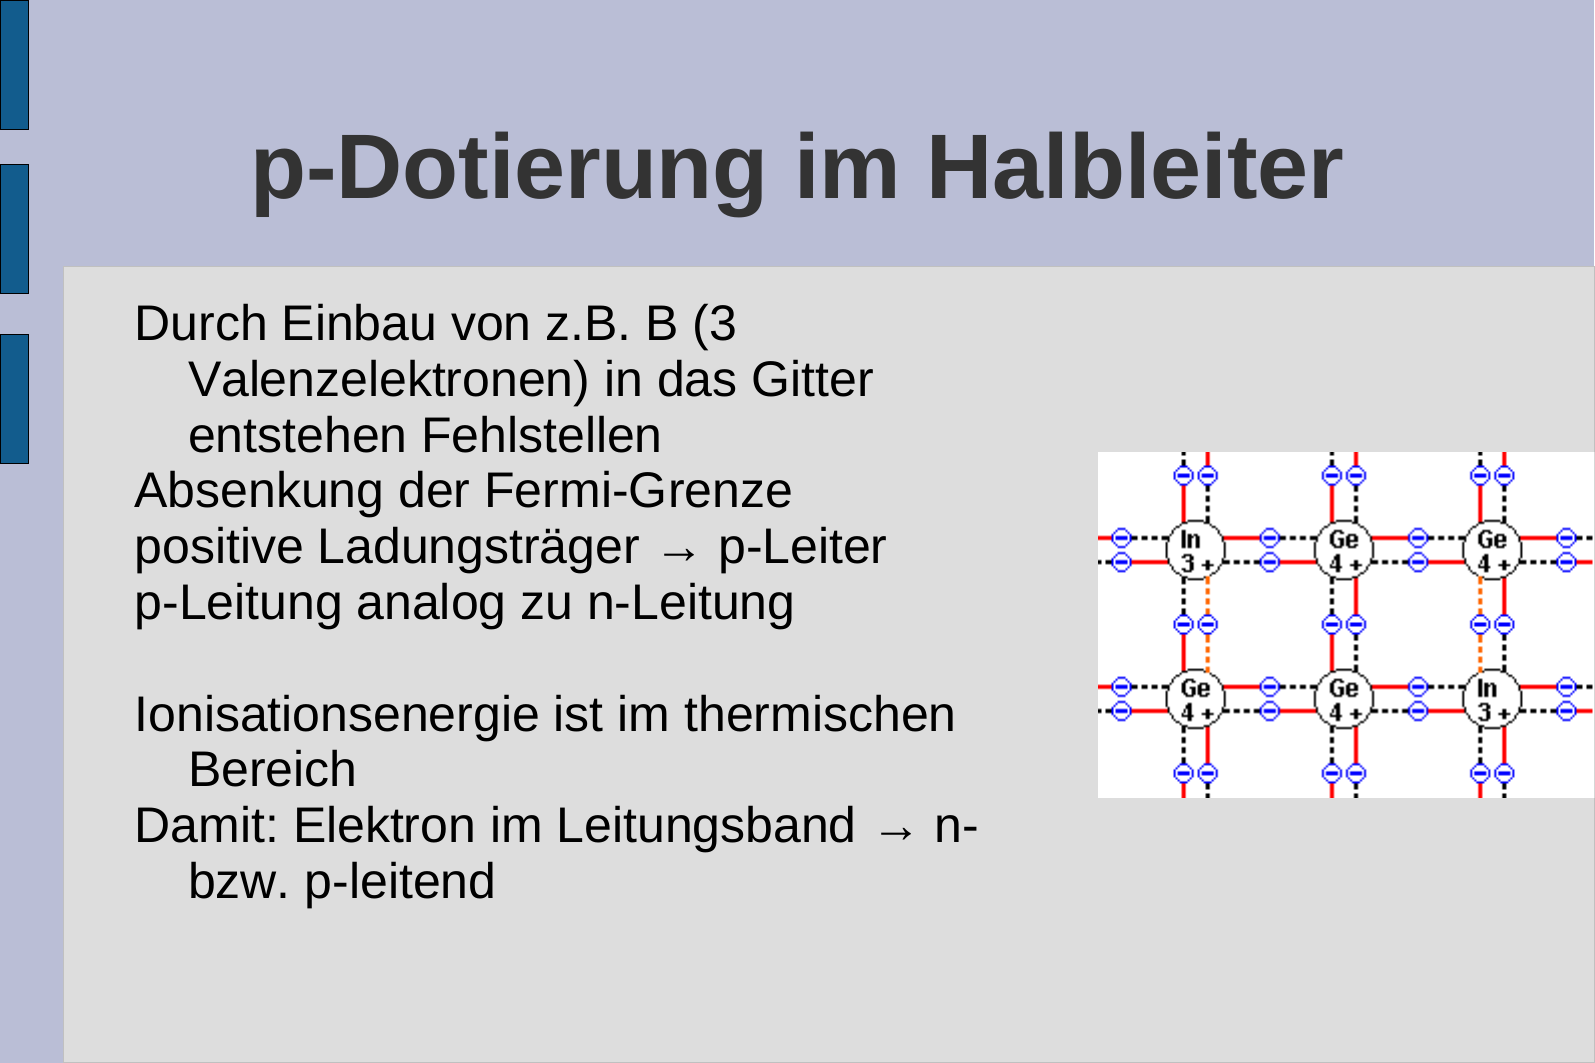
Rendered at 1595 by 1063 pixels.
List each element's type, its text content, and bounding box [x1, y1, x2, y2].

picture [1098, 452, 1595, 798]
list Durch Einbau von z.B. B (3 Valenzelektronen) in das Gitter entstehen Fehlstellen Absenkung der Fermi-Grenze positive Ladungsträger → p-Leiter p-Leitung analog zu n-Leitung Ionisationsenergie ist im thermischen Bereich Damit: Elektron im Leitungsband → n- bzw. p-leitend [117, 295, 1093, 966]
title p-Dotierung im Halbleiter [117, 78, 1479, 256]
